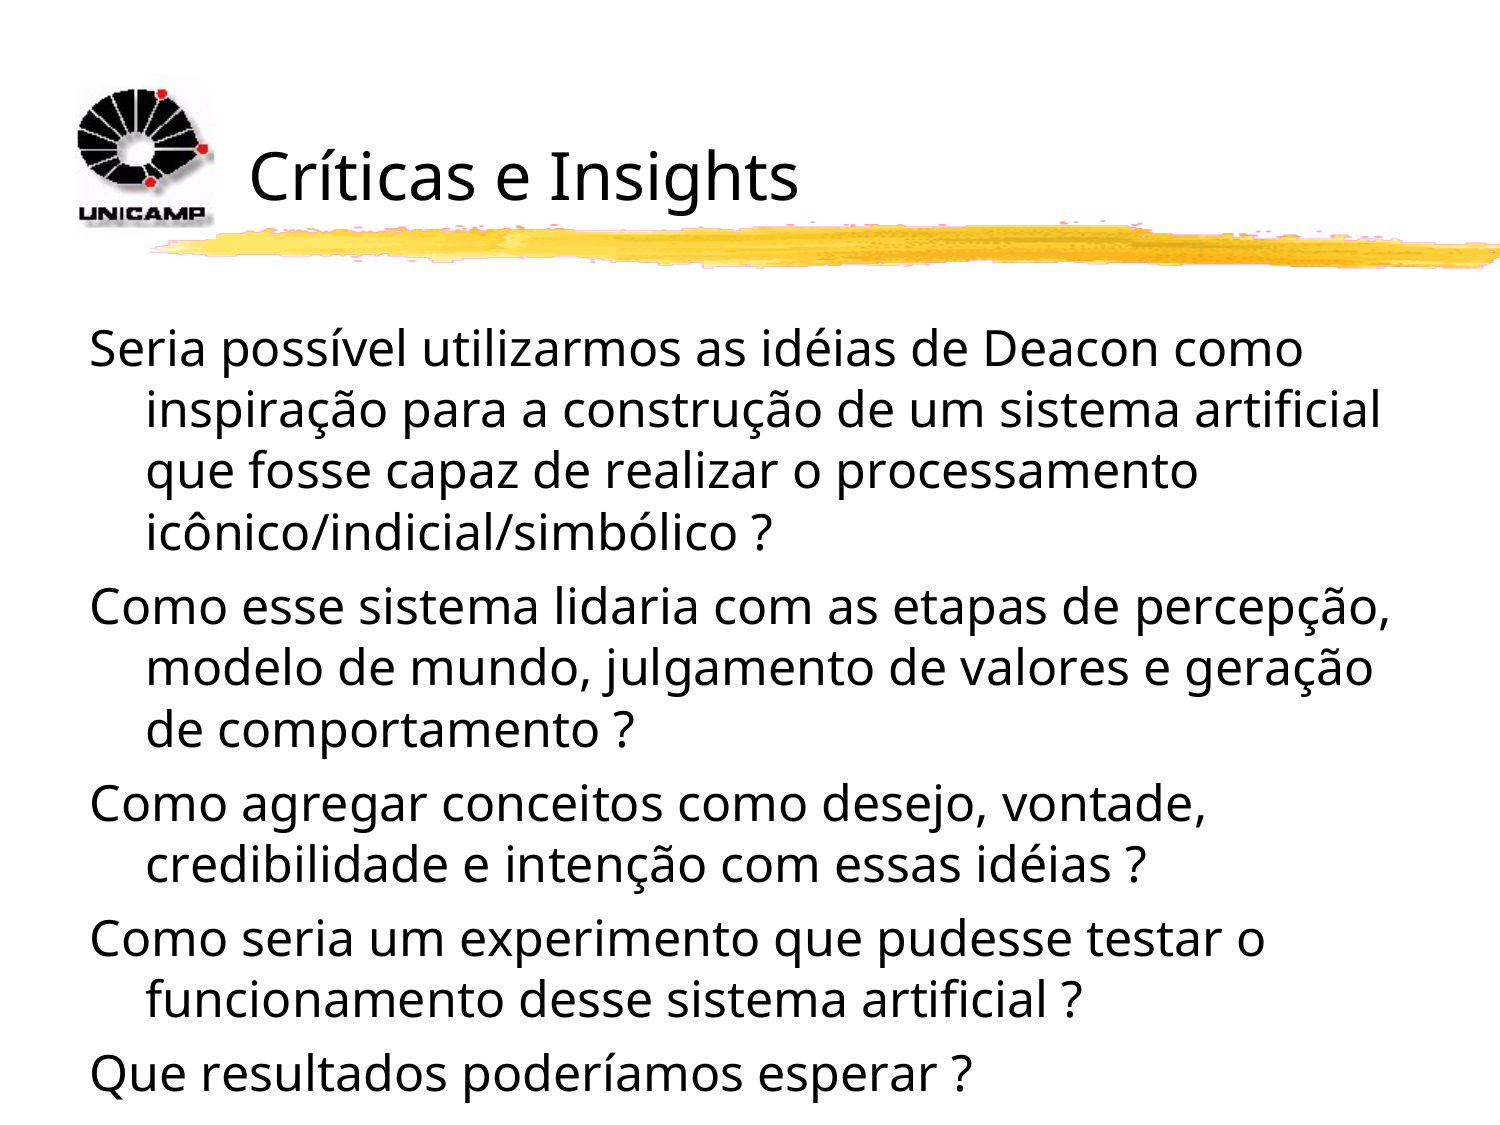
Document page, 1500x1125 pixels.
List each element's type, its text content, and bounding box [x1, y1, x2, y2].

picture [75, 74, 1500, 279]
list Seria possível utilizarmos as idéias de Deacon como inspiração para a construção de um sistema artificial que fosse capaz de realizar o processamento icônico/indicial/simbólico ? Como esse sistema lidaria com as etapas de percepção, modelo de mundo, julgamento de valores e geração de comportamento ? Como agregar conceitos como desejo, vontade, credibilidade e intenção com essas idéias ? Como seria um experimento que pudesse testar o funcionamento desse sistema artificial ? Que resultados poderíamos esperar ? [74, 309, 1417, 1023]
title Críticas e Insights [233, 37, 1434, 225]
